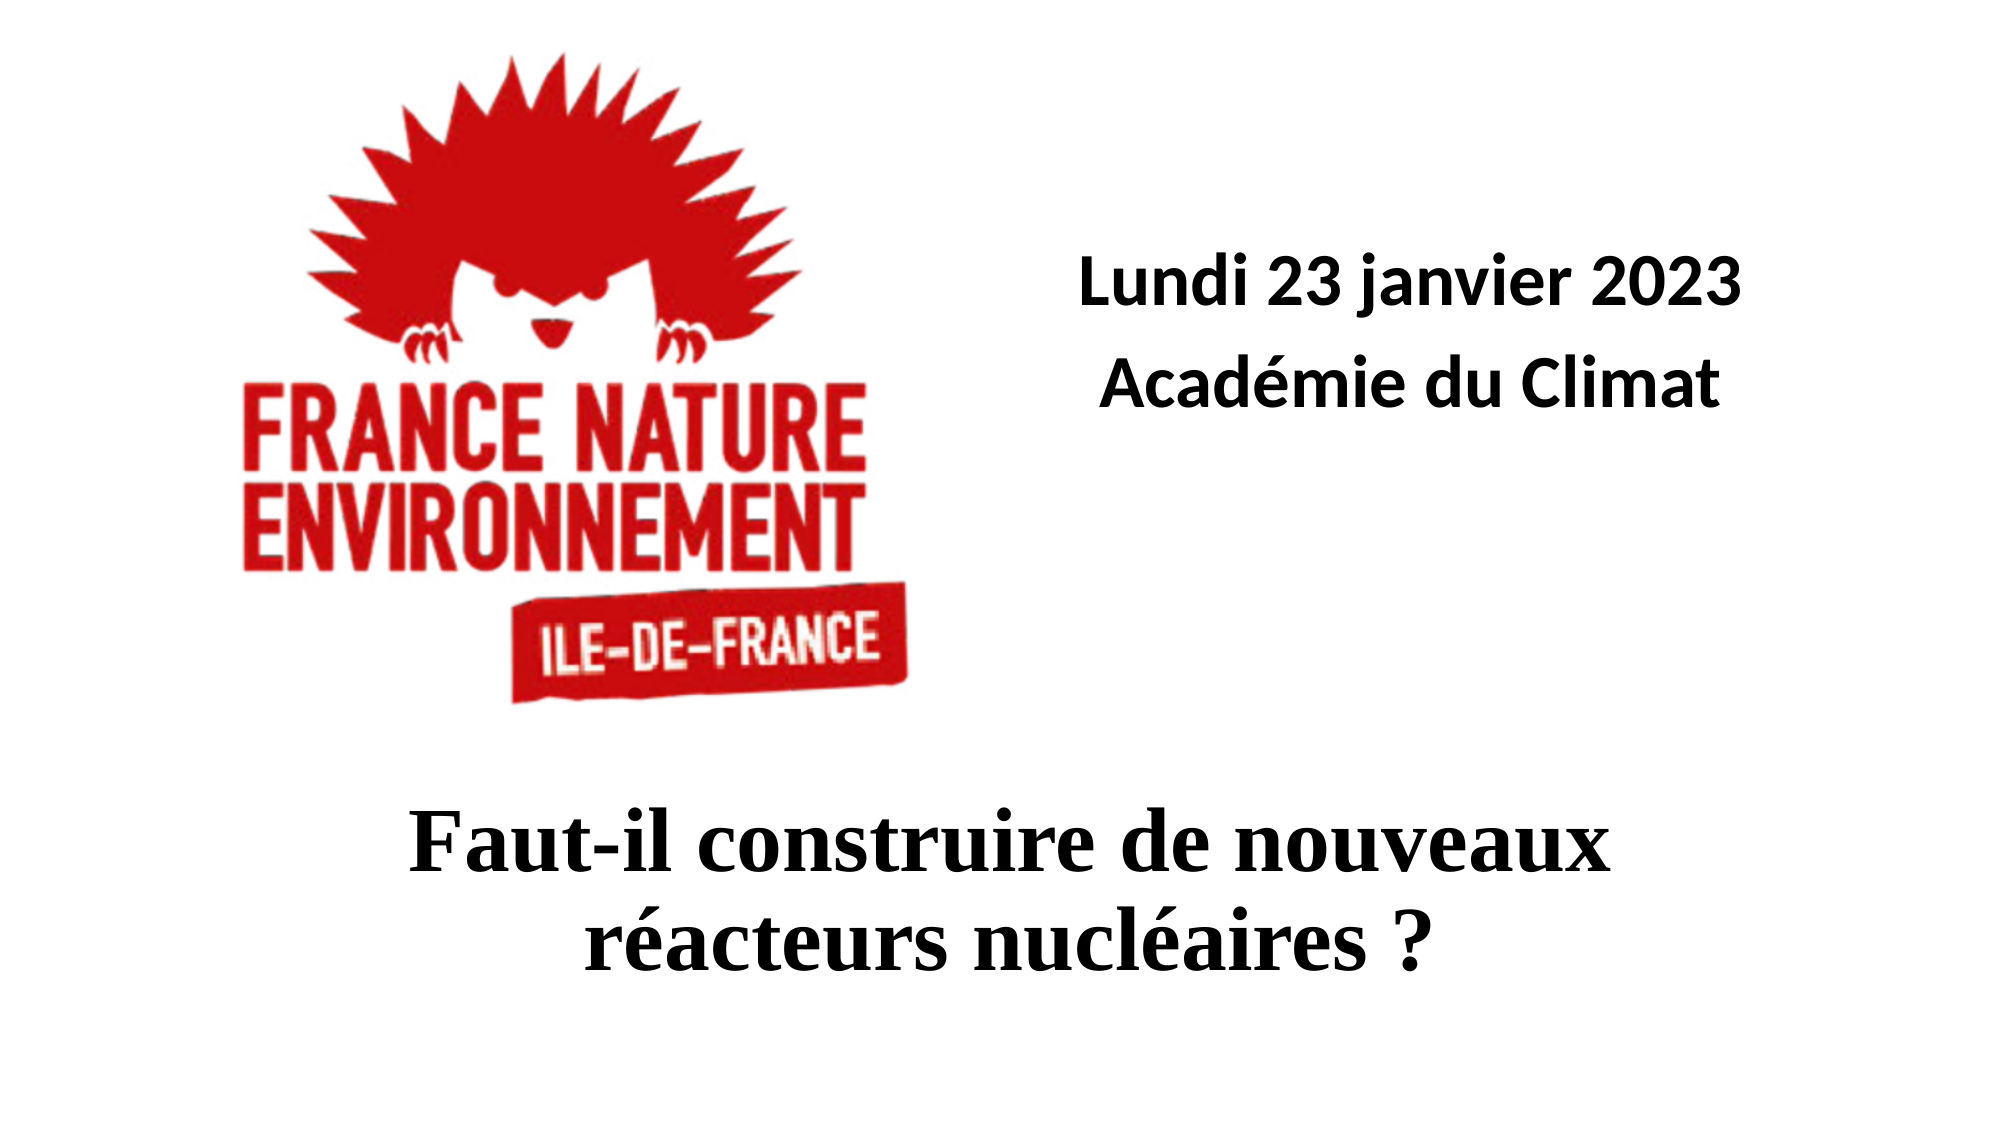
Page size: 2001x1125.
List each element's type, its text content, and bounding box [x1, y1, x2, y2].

picture [199, 46, 922, 754]
subtitle Lundi 23 janvier 2023 Académie du Climat [960, 233, 1862, 508]
text_box Faut-il construire de nouveaux réacteurs nucléaires ? [294, 784, 1727, 1059]
